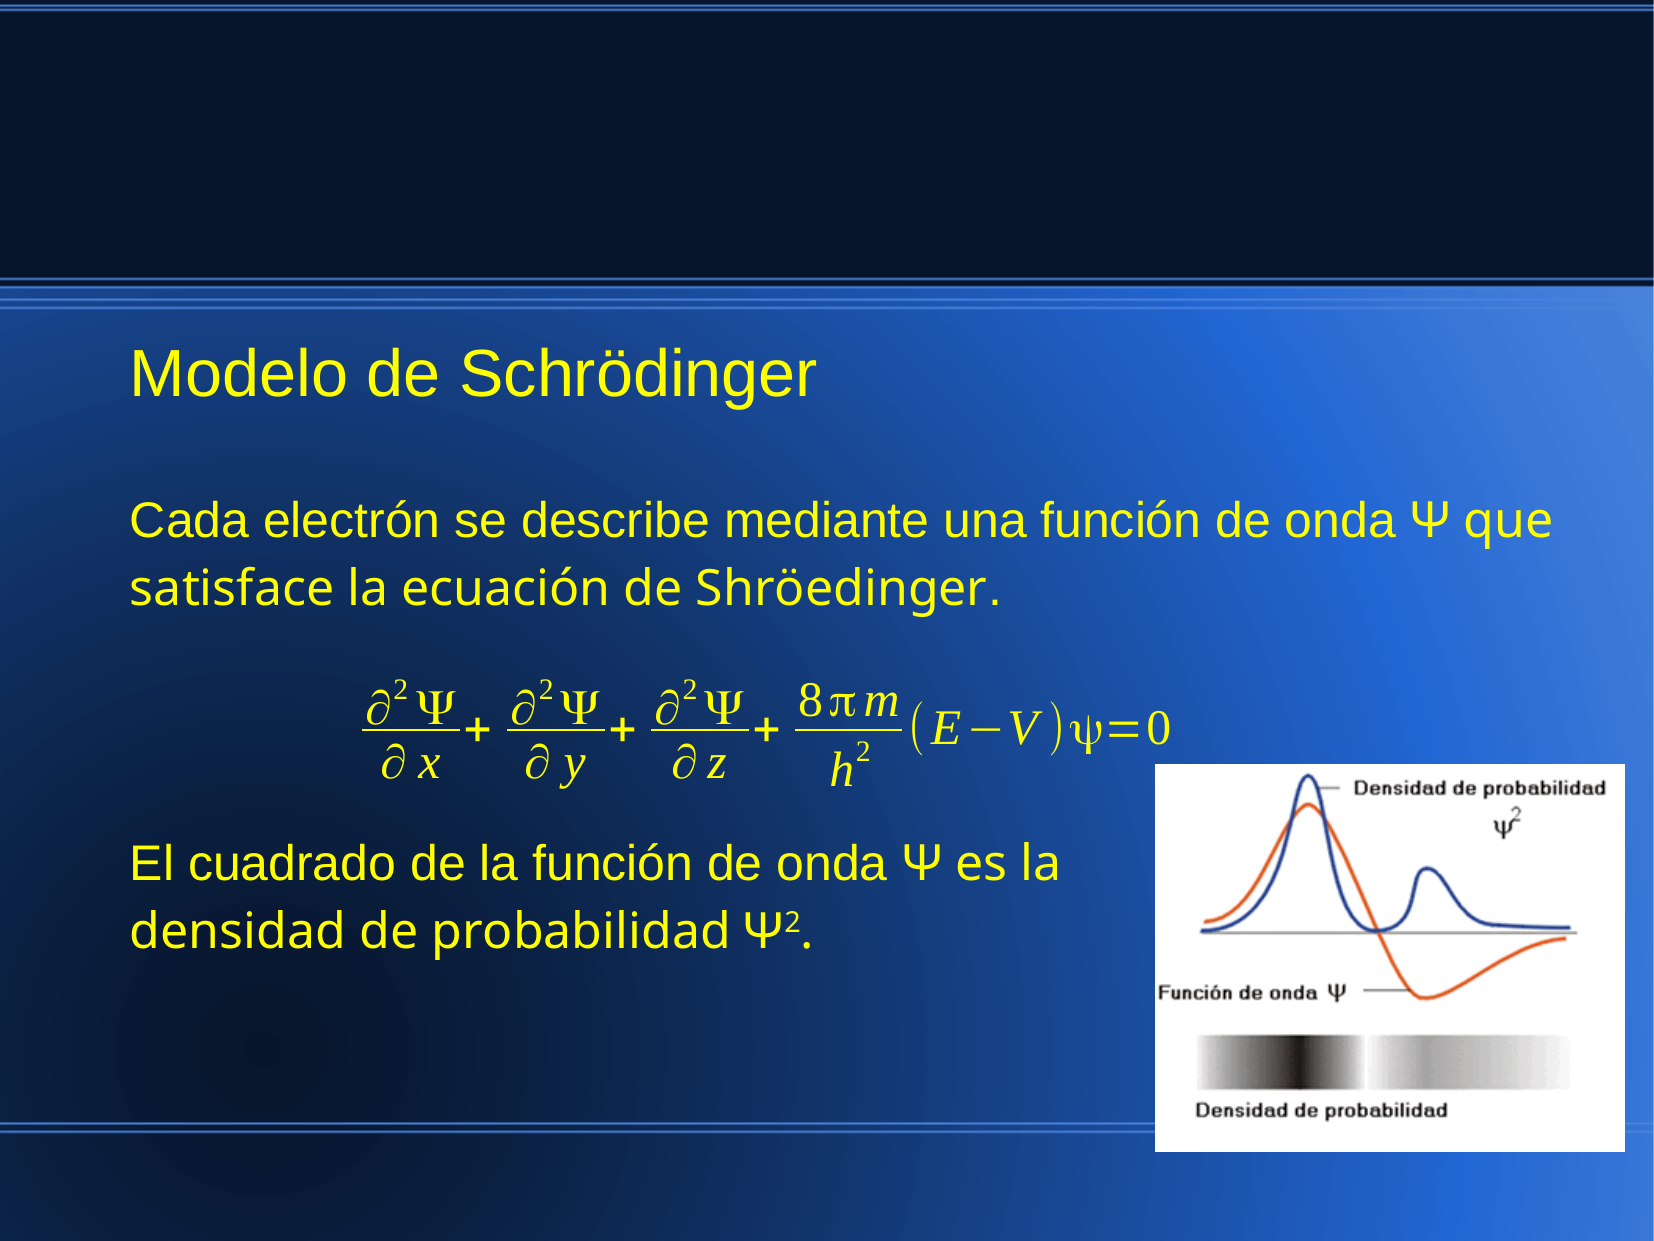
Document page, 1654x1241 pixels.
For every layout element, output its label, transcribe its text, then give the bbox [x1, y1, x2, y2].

chart [354, 671, 1178, 798]
list Cada electrón se describe mediante una función de onda Ψ que satisface la ecuación de Shröedinger. [59, 483, 1595, 650]
list El cuadrado de la función de onda Ψ es la densidad de probabilidad Ψ2. [59, 826, 1063, 993]
picture [0, 0, 1654, 1241]
list Modelo de Schrödinger [59, 335, 1595, 483]
